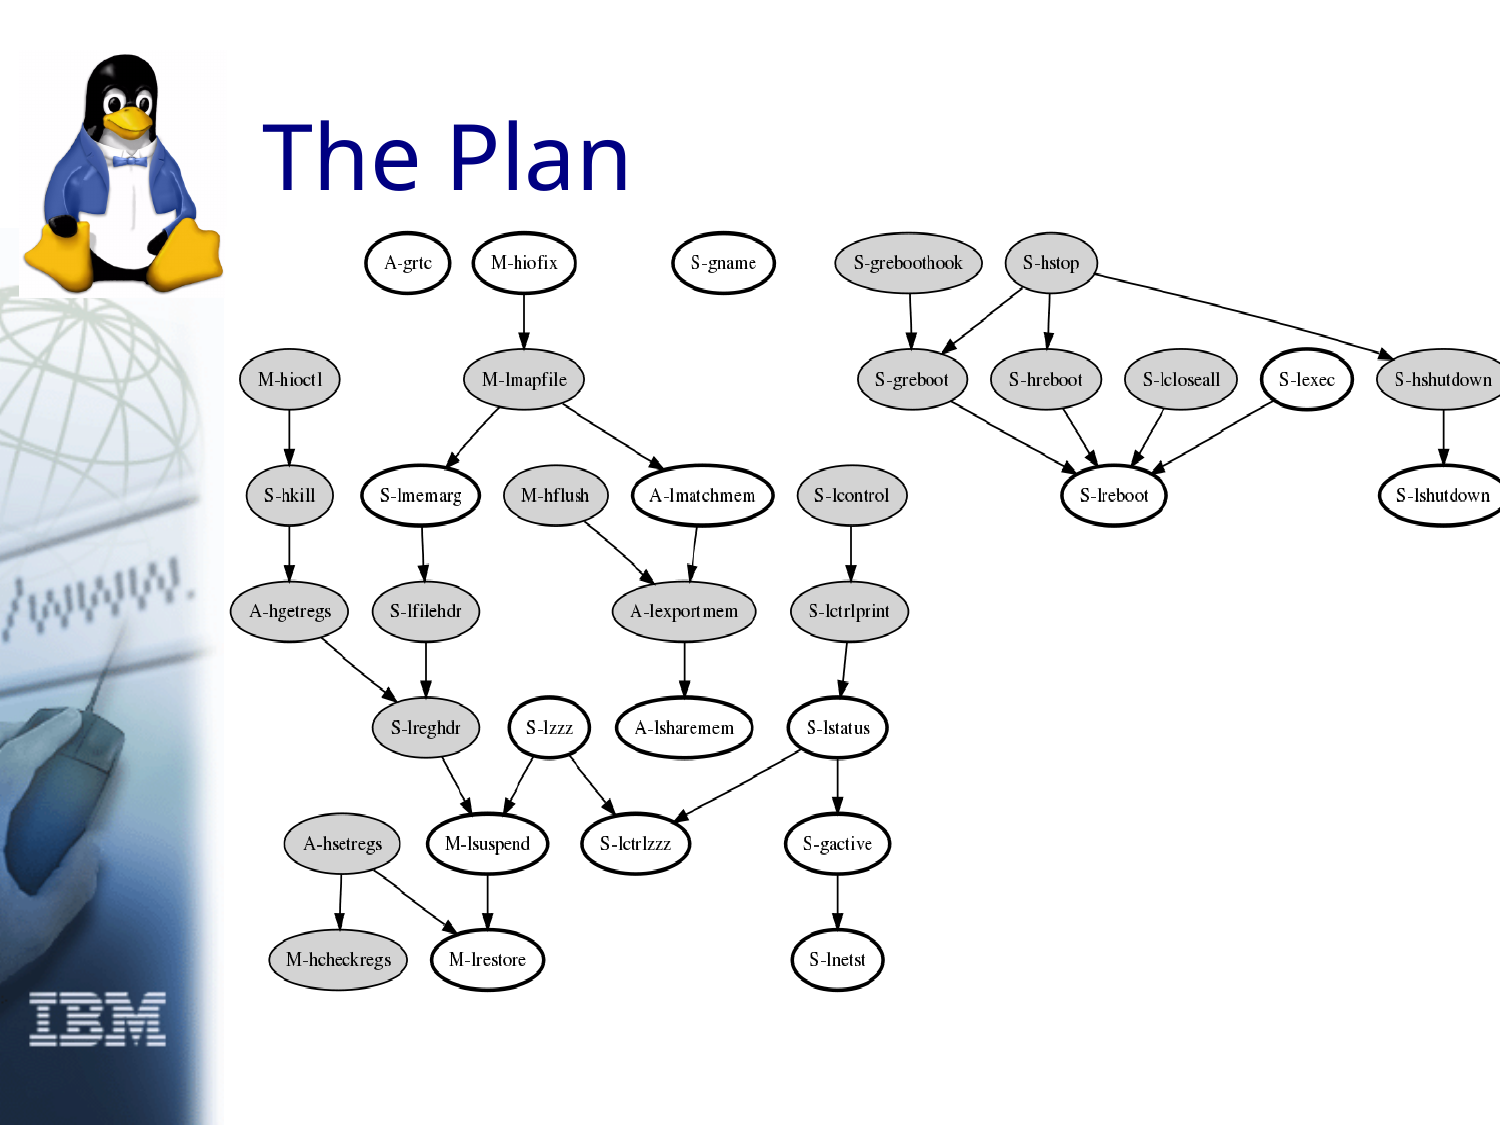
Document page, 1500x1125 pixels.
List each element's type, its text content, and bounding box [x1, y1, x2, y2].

title The Plan [262, 44, 1413, 227]
picture [225, 227, 1500, 996]
